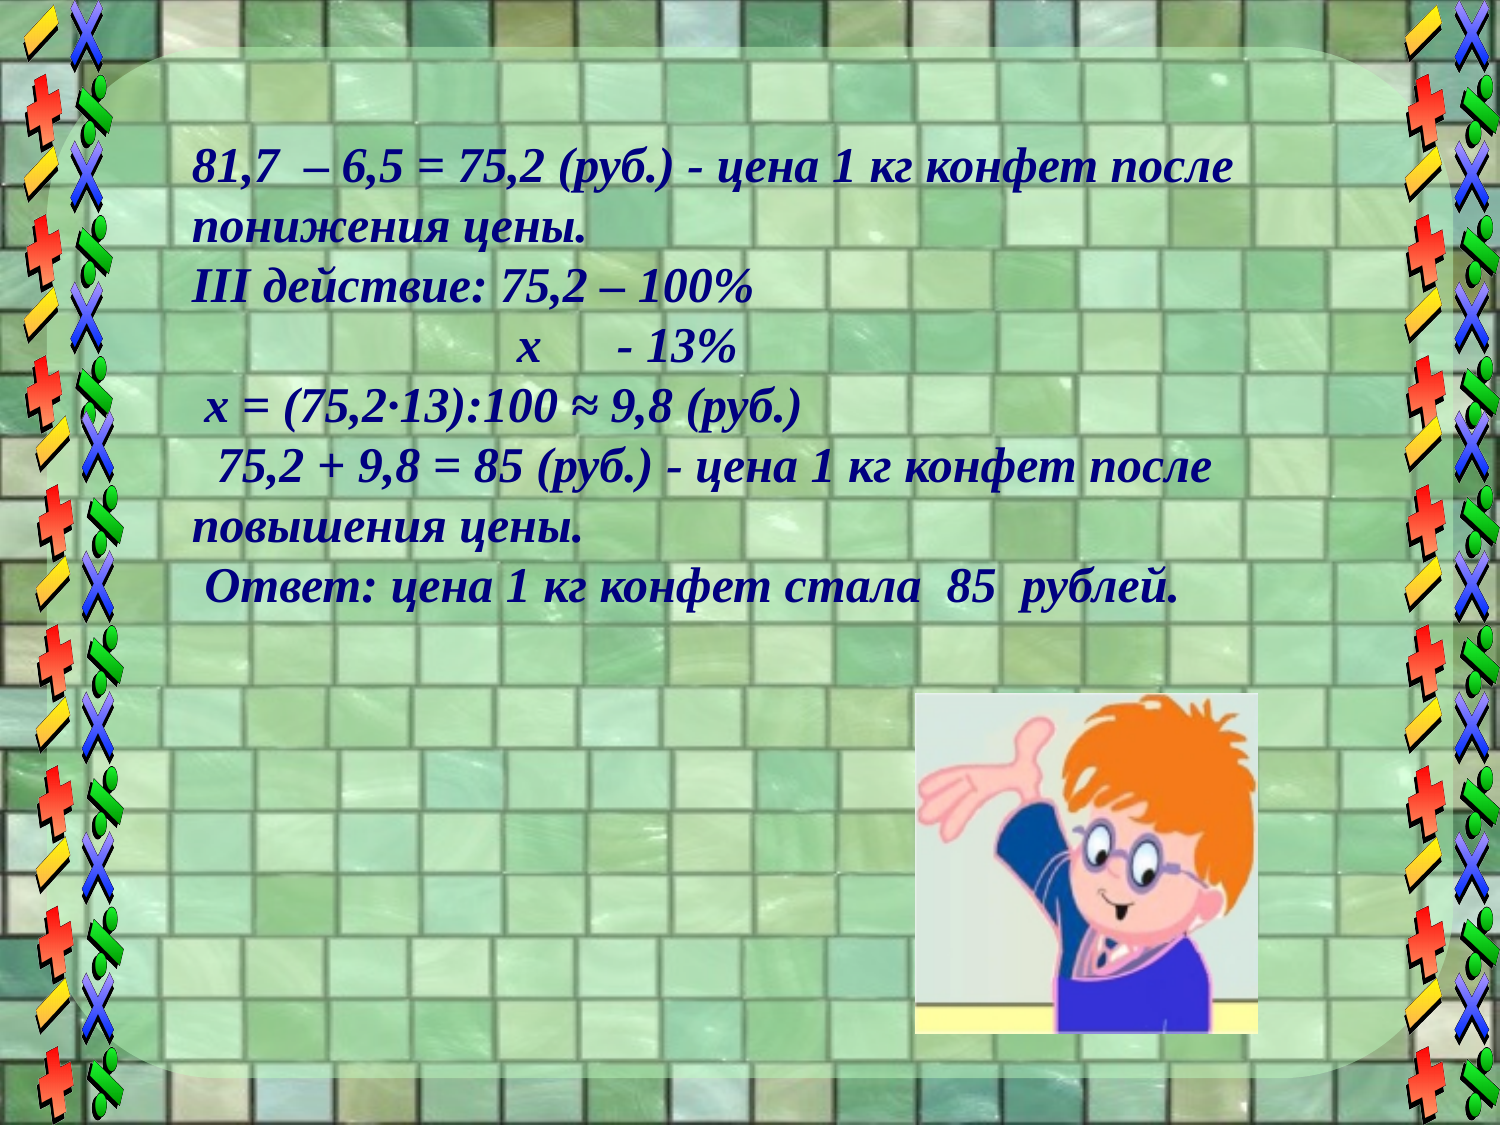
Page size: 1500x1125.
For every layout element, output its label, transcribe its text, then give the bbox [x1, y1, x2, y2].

text_box 81,7 – 6,5 = 75,2 (руб.) - цена 1 кг конфет после понижения цены. III действие: 75,2 – 100% х - 13% x = (75,2·13):100 ≈ 9,8 (руб.) 75,2 + 9,8 = 85 (руб.) - цена 1 кг конфет после повышения цены. Ответ: цена 1 кг конфет стала 85 рублей. [177, 125, 1338, 621]
picture [0, 0, 1500, 1125]
